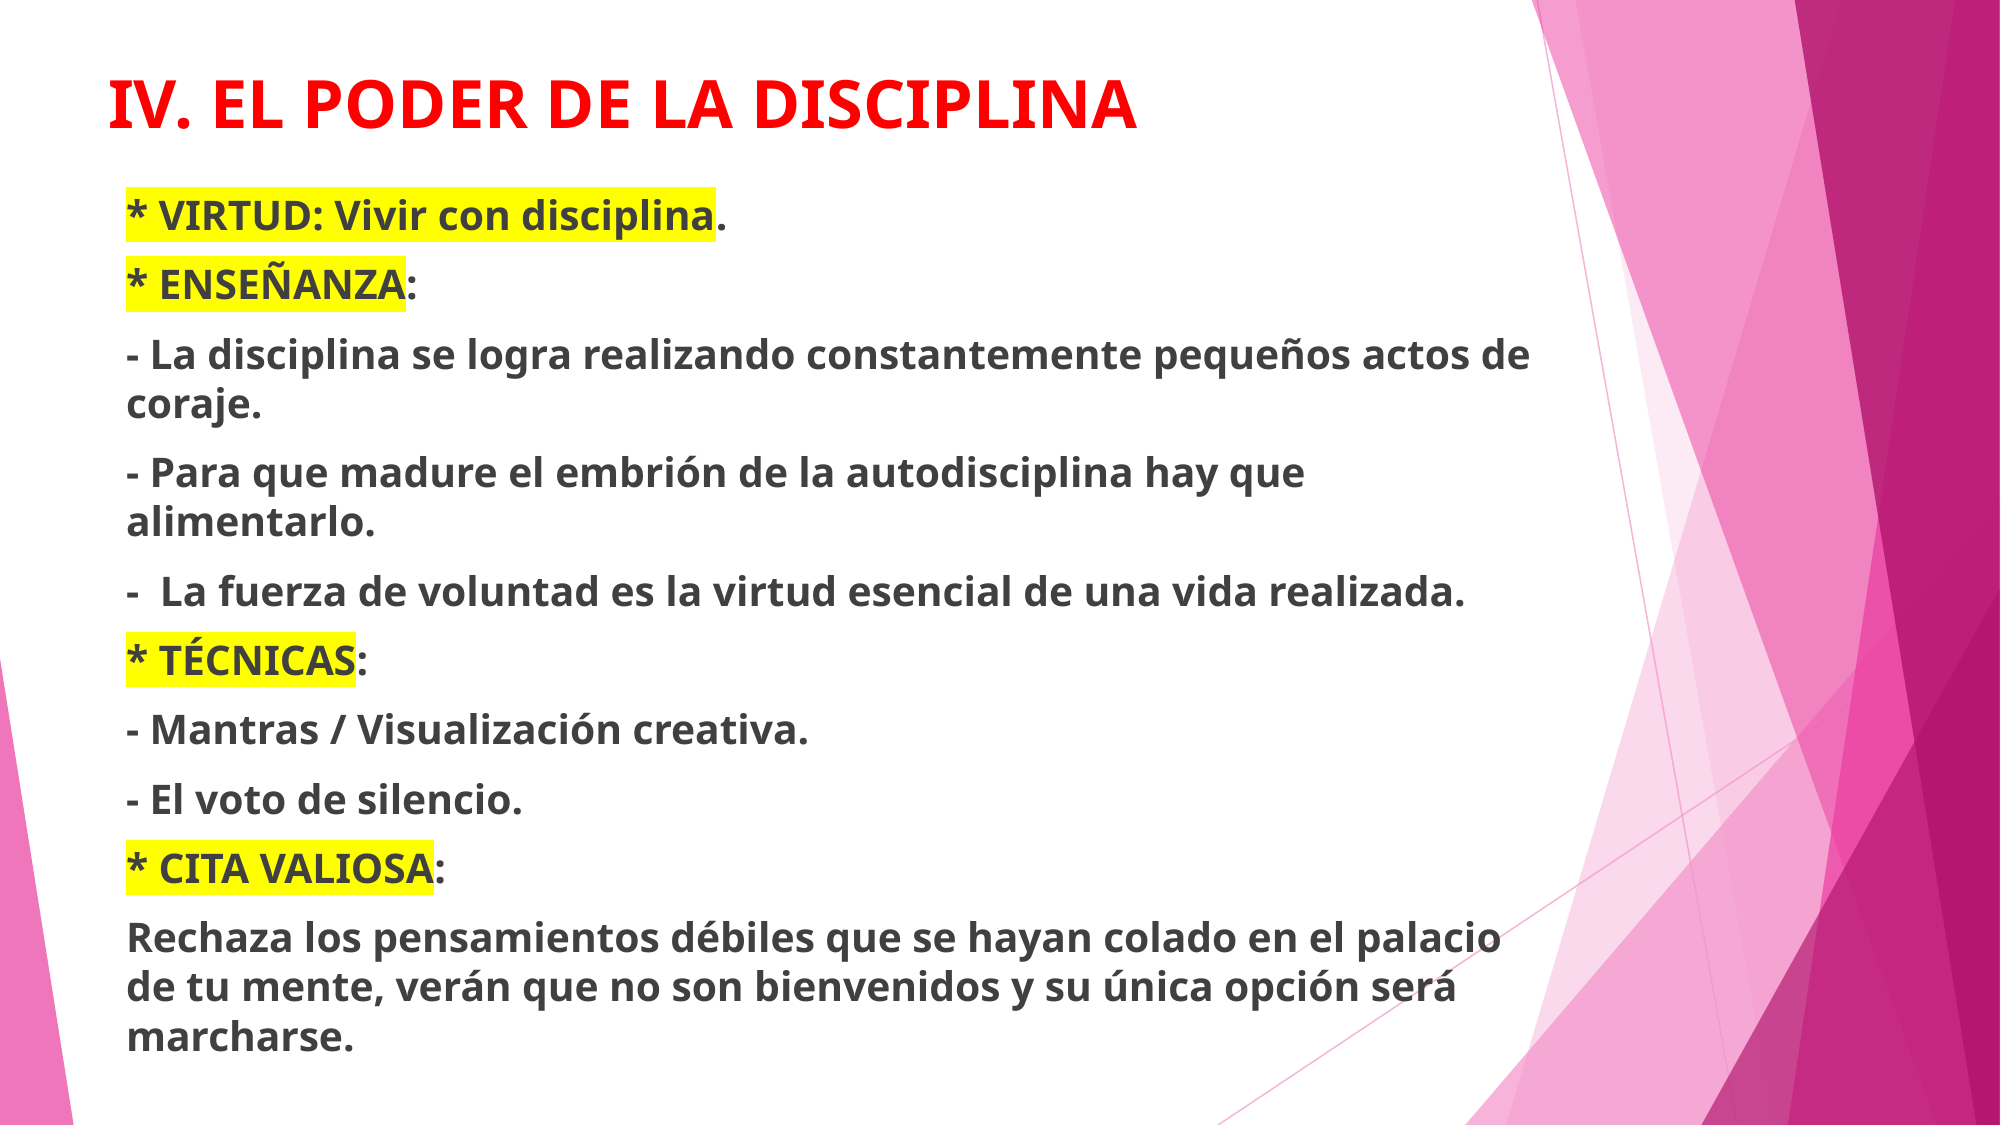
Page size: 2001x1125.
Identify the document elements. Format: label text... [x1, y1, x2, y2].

title IV. EL PODER DE LA DISCIPLINA [93, 53, 1504, 164]
list * VIRTUD: Vivir con disciplina. * ENSEÑANZA: - La disciplina se logra realizando constantemente pequeños actos de coraje. - Para que madure el embrión de la autodisciplina hay que alimentarlo. - La fuerza de voluntad es la virtud esencial de una vida realizada. * TÉCNICAS: - Mantras / Visualización creativa. - El voto de silencio. * CITA VALIOSA: Rechaza los pensamientos débiles que se hayan colado en el palacio de tu mente, verán que no son bienvenidos y su única opción será marcharse. [111, 182, 1561, 1072]
